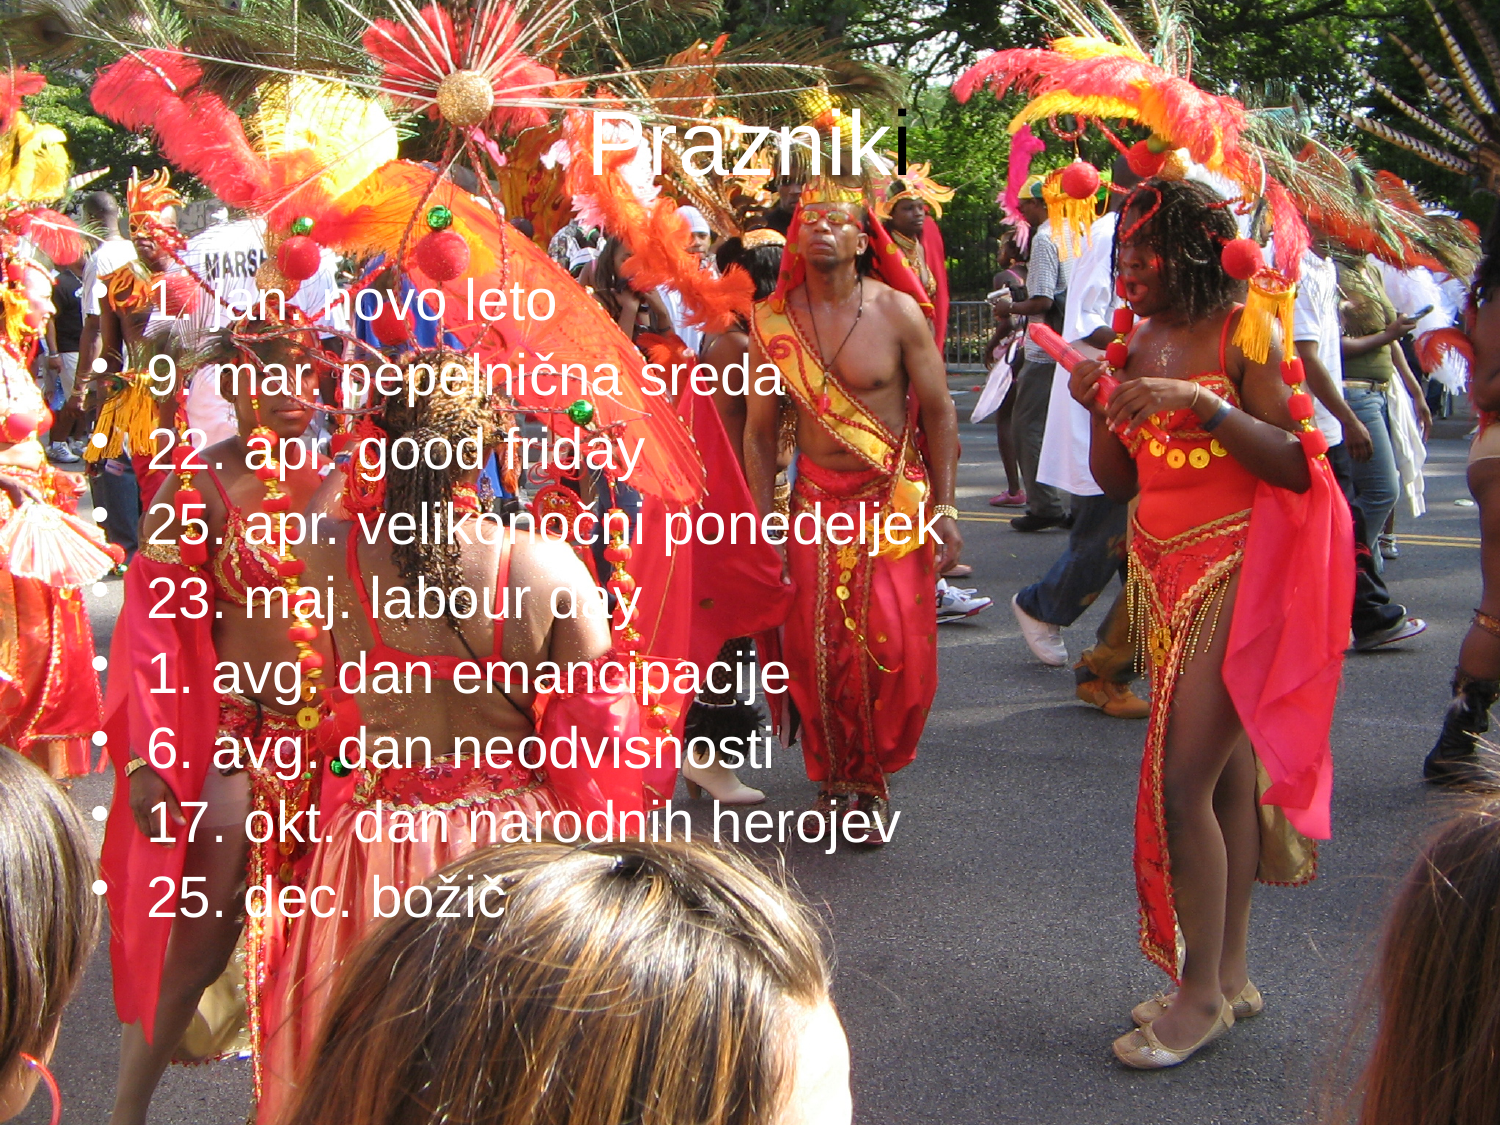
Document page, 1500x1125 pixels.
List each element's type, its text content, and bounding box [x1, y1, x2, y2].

title Prazniki [75, 45, 1425, 233]
picture [0, 0, 1500, 1125]
list 1. jan. novo leto 9. mar. pepelnična sreda 22. apr. good friday 25. apr. velikonočni ponedeljek 23. maj. labour day 1. avg. dan emancipacije 6. avg. dan neodvisnosti 17. okt. dan narodnih herojev 25. dec. božič [75, 262, 1425, 1005]
